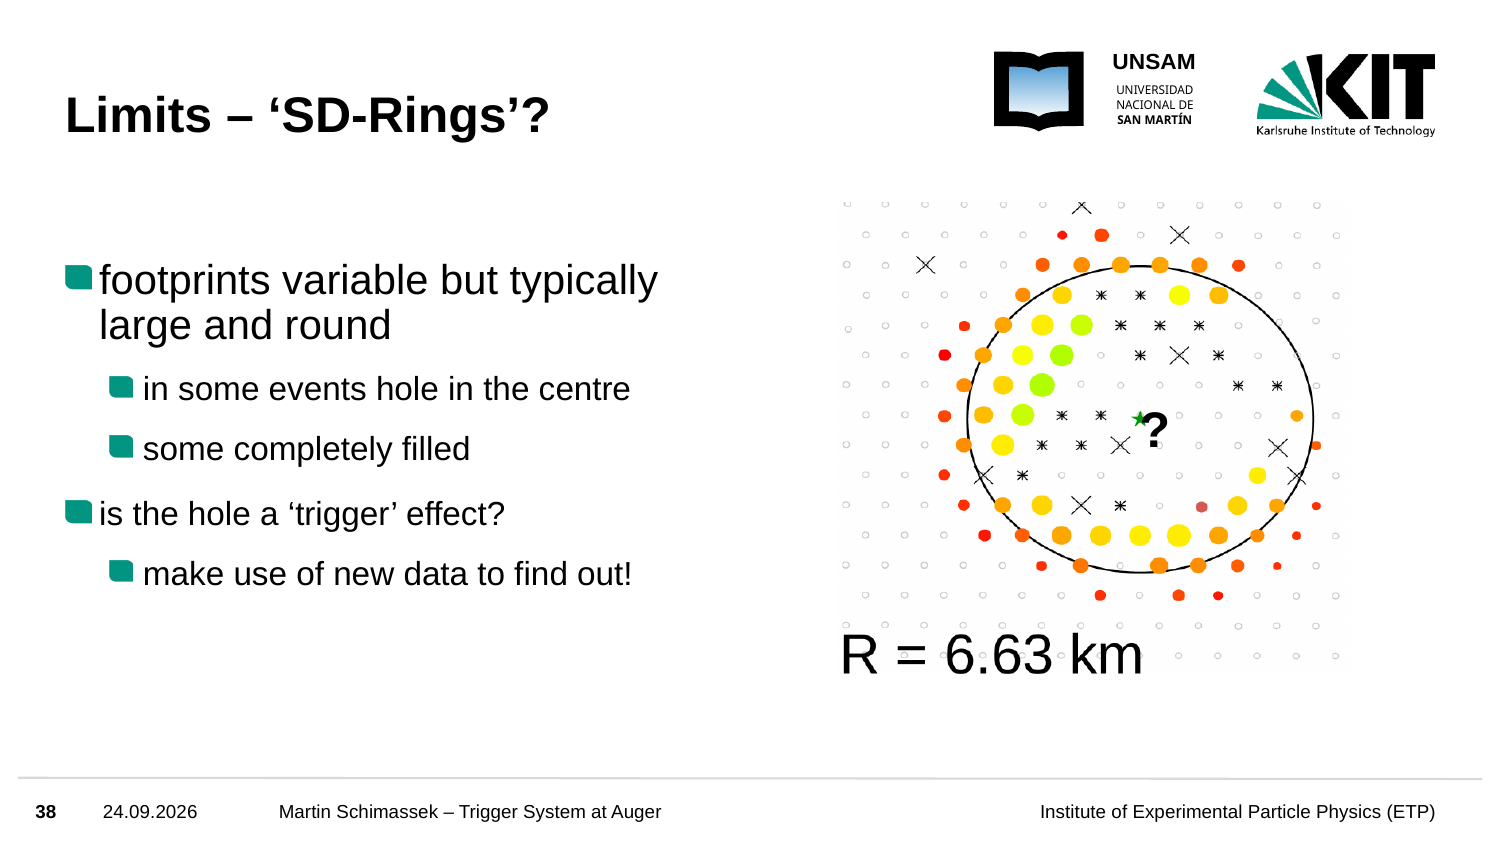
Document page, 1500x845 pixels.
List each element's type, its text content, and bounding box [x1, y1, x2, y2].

slide_number <number> [35, 778, 89, 844]
title Limits – ‘SD-Rings’? [64, 48, 1192, 144]
list footprints variable but typically large and round in some events hole in the centre some completely filled is the hole a ‘trigger’ effect? make use of new data to find out! [65, 200, 672, 736]
picture [1257, 54, 1435, 137]
text_box ? [1124, 394, 1186, 466]
slide_number 01.11.2021 [102, 778, 272, 844]
picture [836, 202, 1351, 676]
